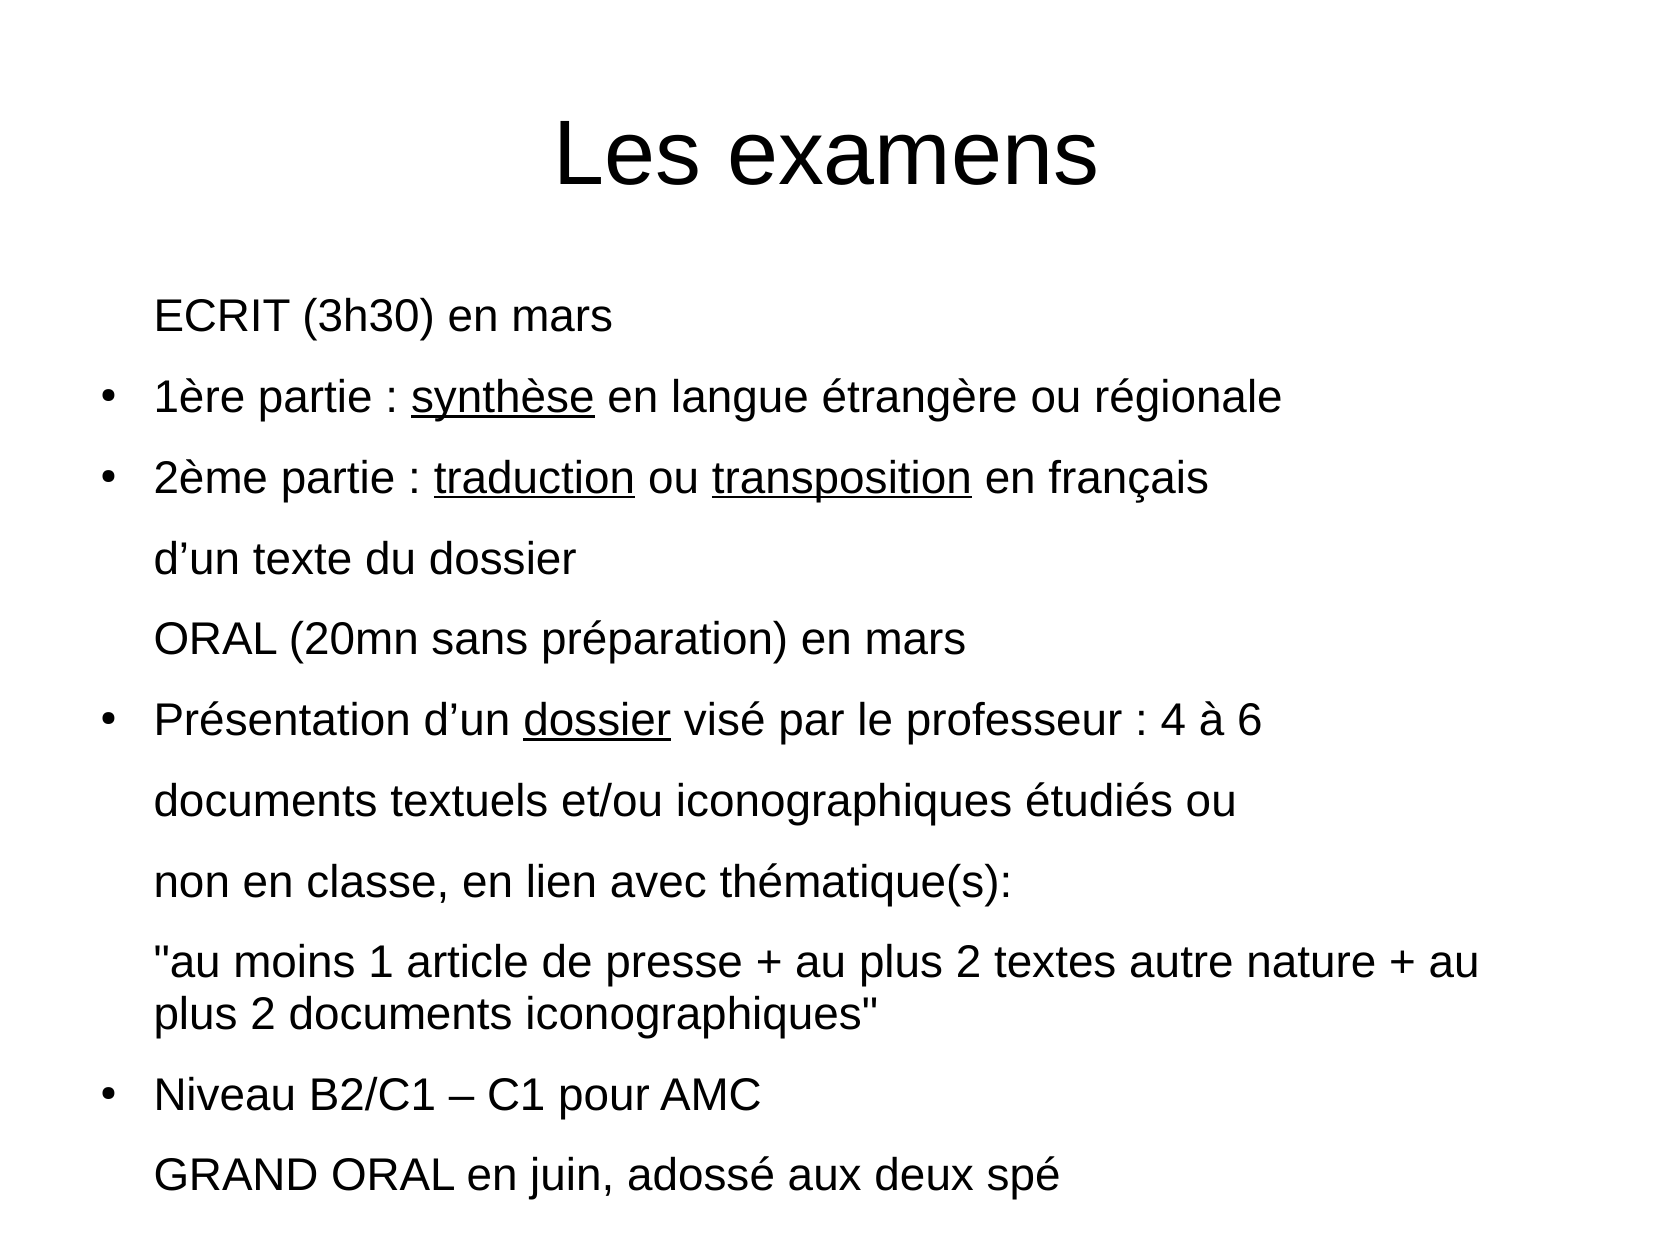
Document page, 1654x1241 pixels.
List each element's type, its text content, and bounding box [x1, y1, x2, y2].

list ECRIT (3h30) en mars 1ère partie : synthèse en langue étrangère ou régionale 2ème partie : traduction ou transposition en français d’un texte du dossier ORAL (20mn sans préparation) en mars Présentation d’un dossier visé par le professeur : 4 à 6 documents textuels et/ou iconographiques étudiés ou non en classe, en lien avec thématique(s): "au moins 1 article de presse + au plus 2 textes autre nature + au plus 2 documents iconographiques" Niveau B2/C1 – C1 pour AMC GRAND ORAL en juin, adossé aux deux spé [82, 290, 1571, 1198]
title Les examens [82, 49, 1571, 257]
